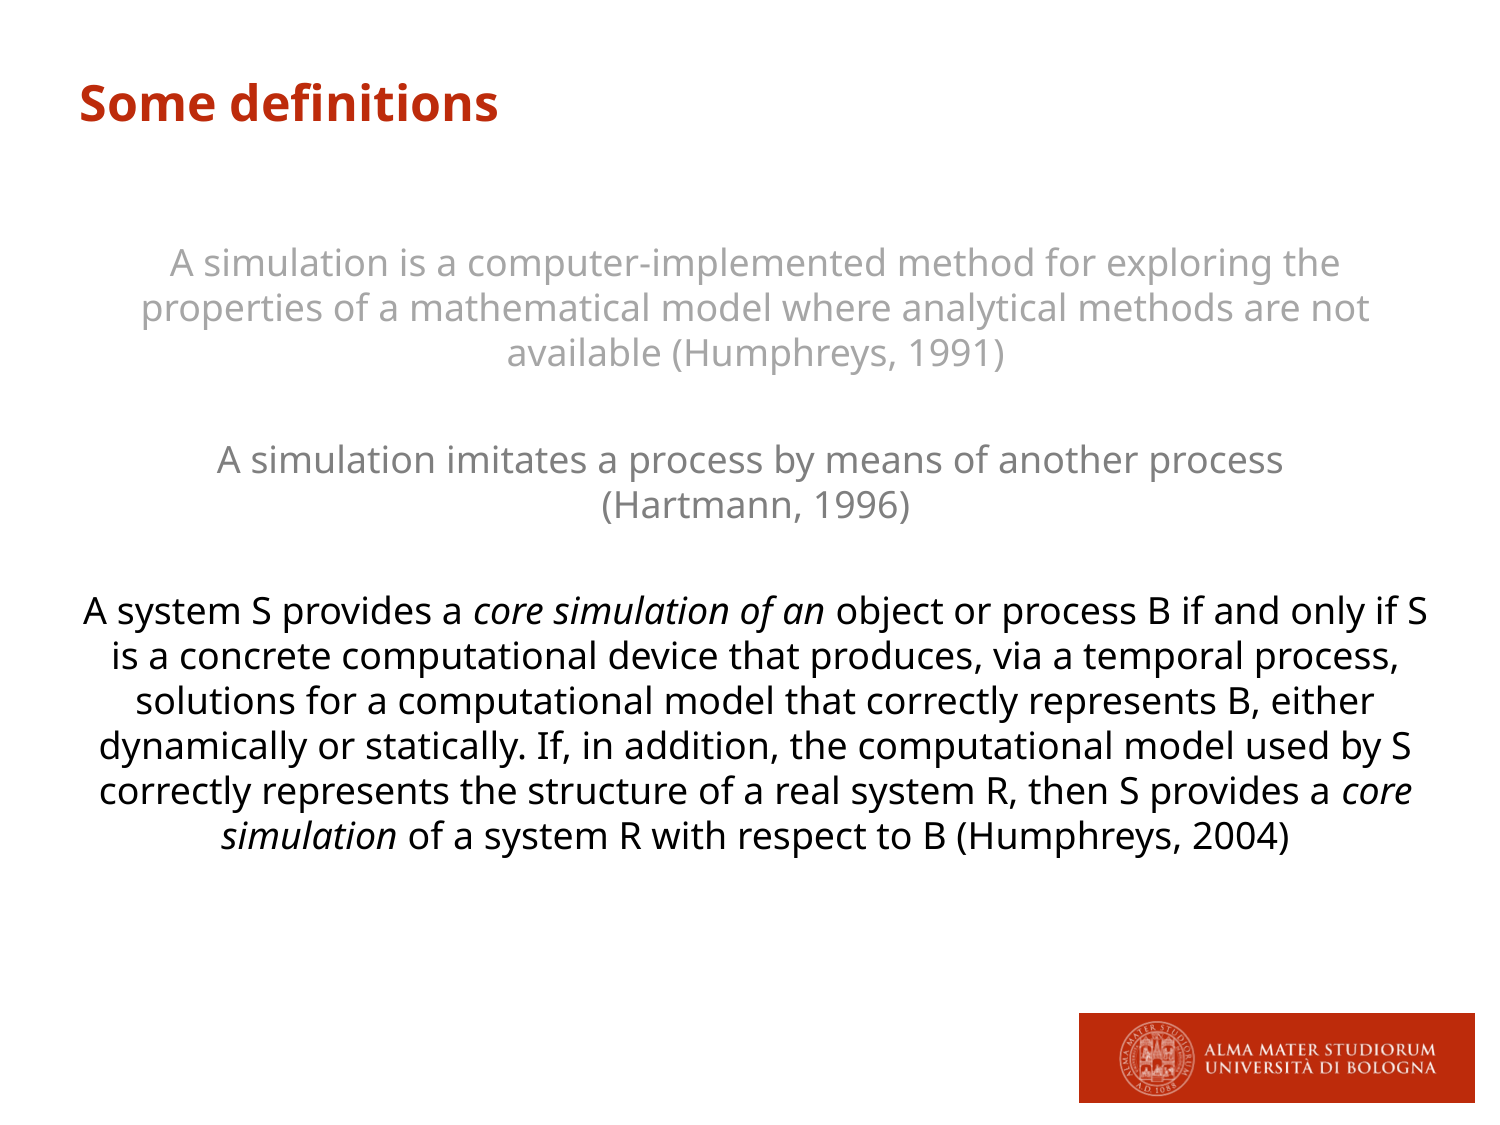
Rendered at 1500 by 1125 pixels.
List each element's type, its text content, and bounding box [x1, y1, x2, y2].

list Some definitions [64, 78, 1447, 185]
list A simulation is a computer-implemented method for exploring the properties of a mathematical model where analytical methods are not available (Humphreys, 1991) A simulation imitates a process by means of another process (Hartmann, 1996) A system S provides a core simulation of an object or process B if and only if S is a concrete computational device that produces, via a temporal process, solutions for a computational model that correctly represents B, either dynamically or statically. If, in addition, the computational model used by S correctly represents the structure of a real system R, then S provides a core simulation of a system R with respect to B (Humphreys, 2004) [64, 231, 1447, 988]
